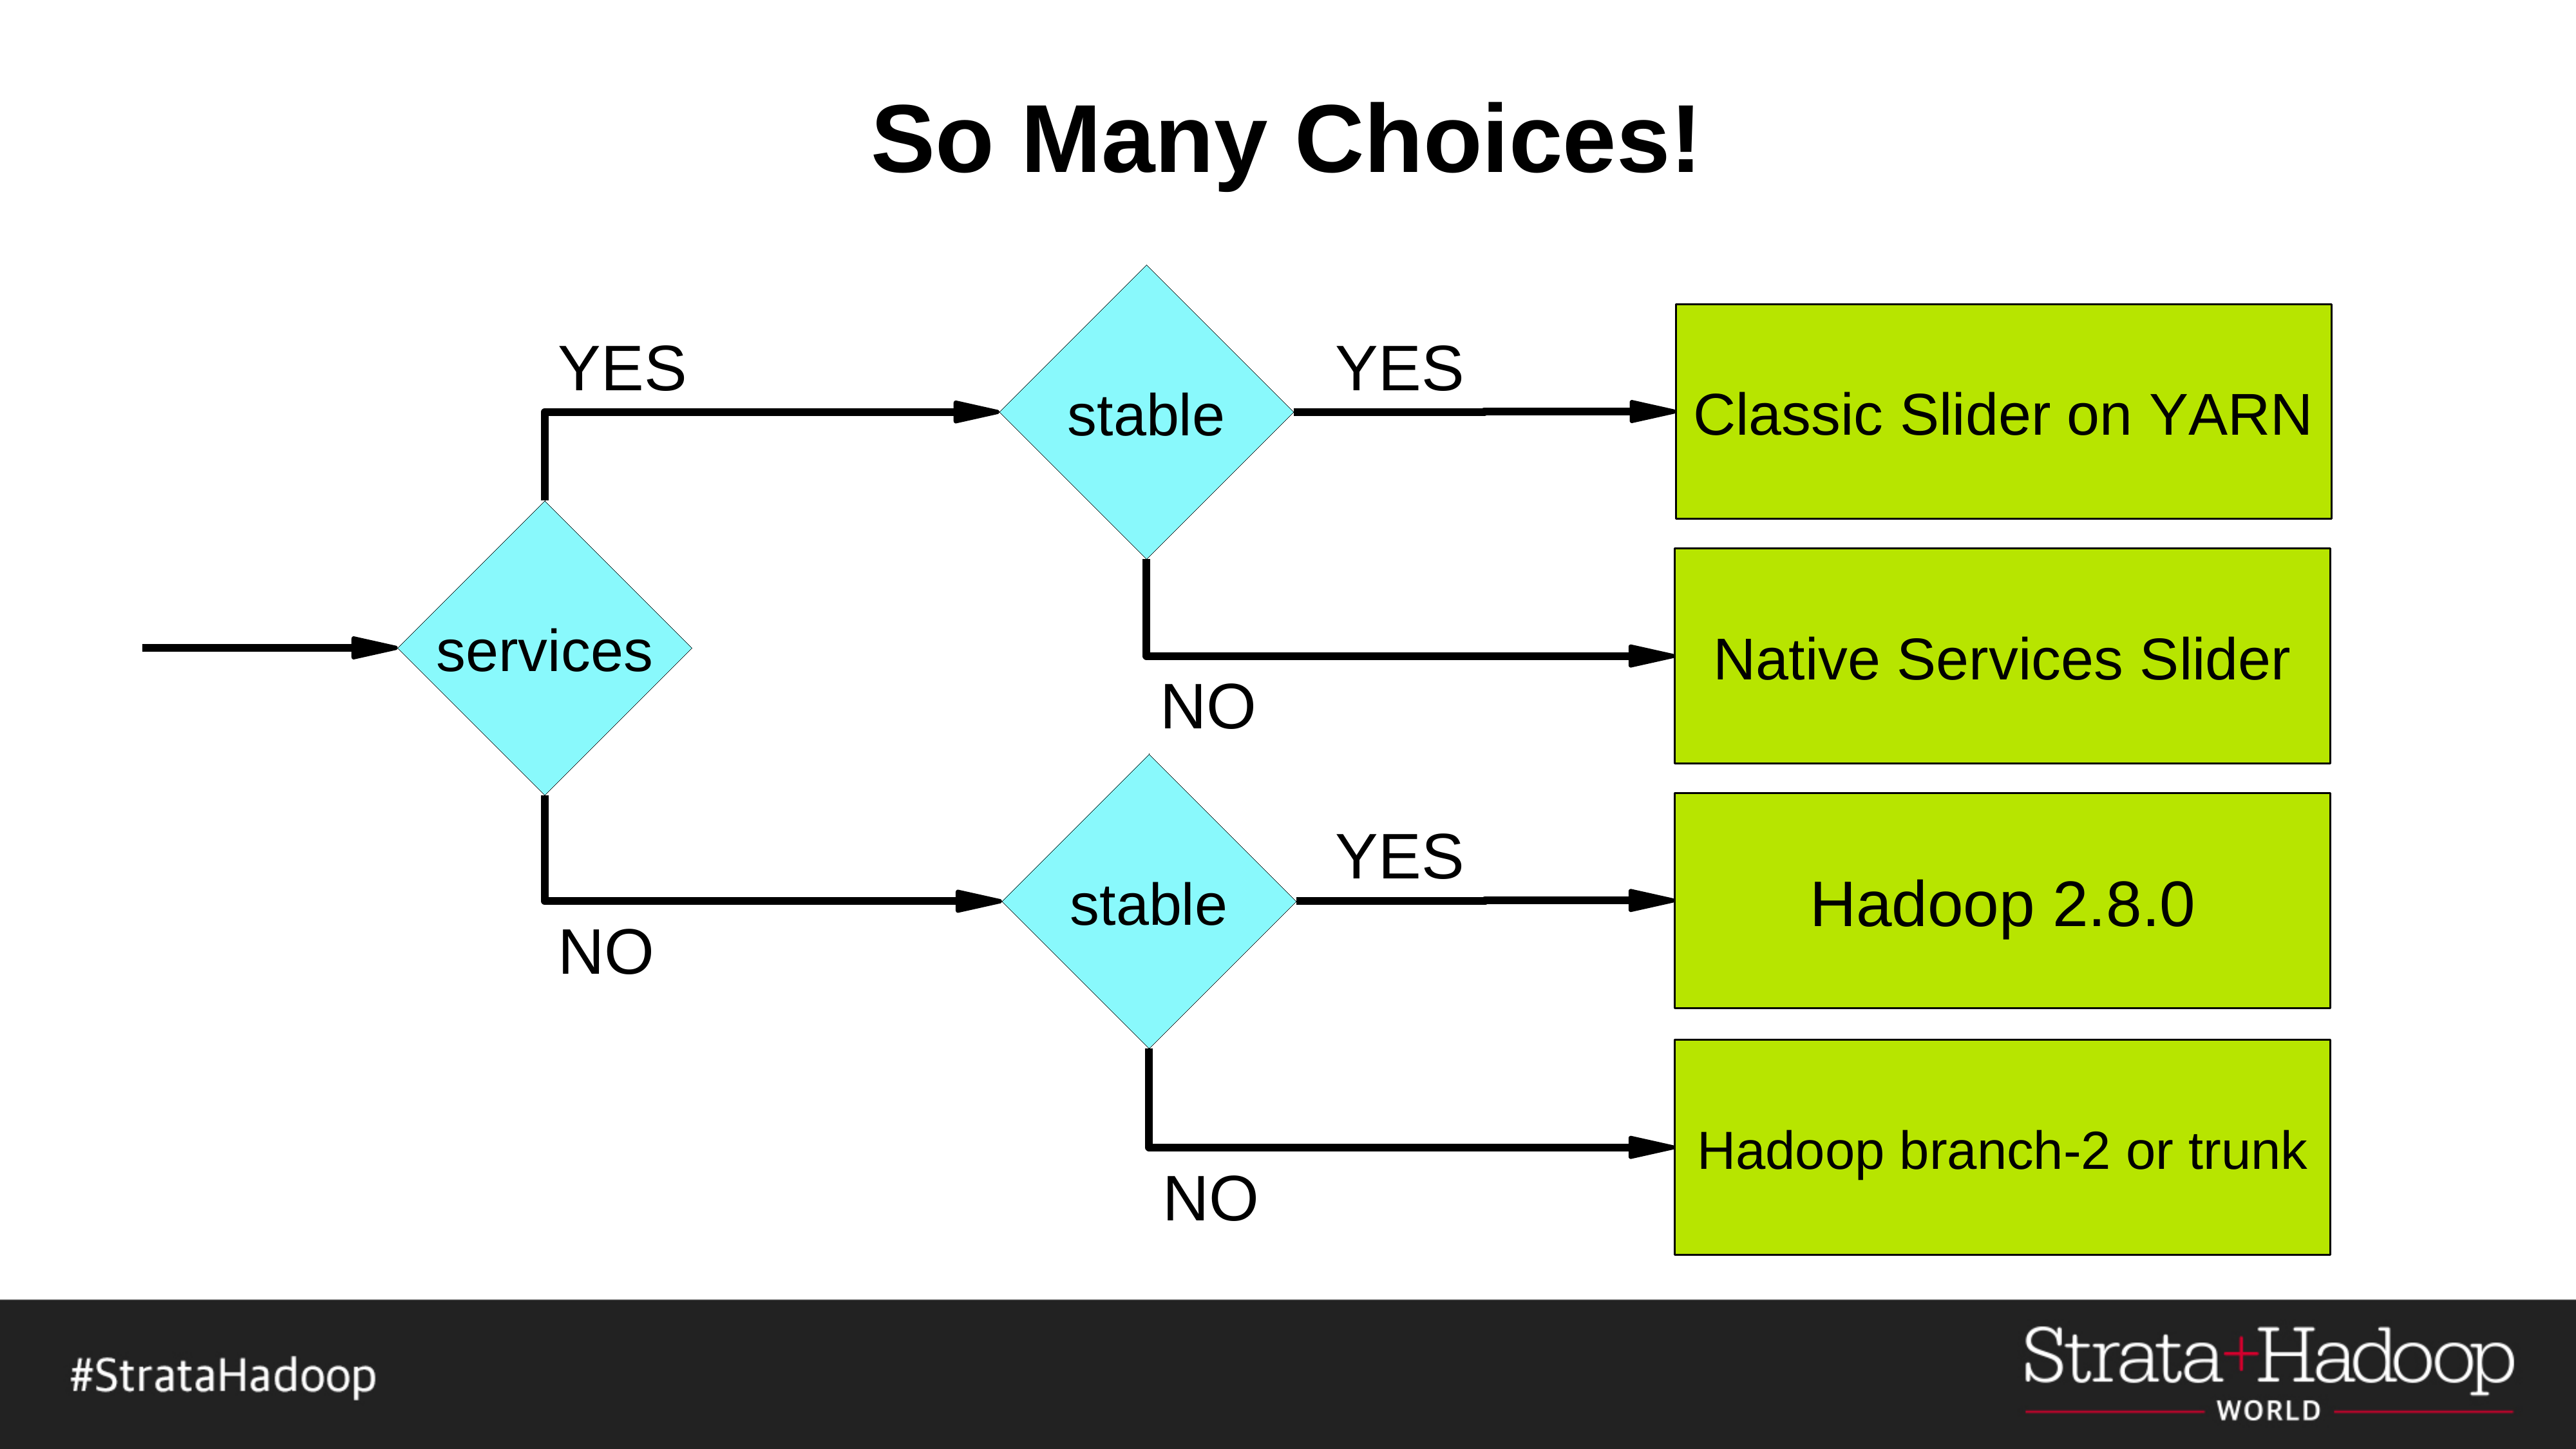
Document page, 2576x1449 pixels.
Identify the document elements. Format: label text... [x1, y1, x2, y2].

text_box Hadoop branch-2 or trunk [1674, 1039, 2331, 1255]
text_box Hadoop 2.8.0 [1674, 793, 2331, 1009]
text_box NO [545, 901, 668, 996]
text_box services [398, 500, 692, 795]
text_box Classic Slider on YARN [1676, 304, 2332, 519]
text_box YES [1321, 317, 1478, 412]
title So Many Choices! [65, 25, 2510, 243]
text_box stable [1002, 753, 1296, 1048]
text_box NO [1149, 1147, 1273, 1242]
picture [0, 0, 2576, 1449]
text_box NO [1146, 656, 1270, 751]
text_box YES [1321, 806, 1478, 901]
text_box YES [545, 317, 701, 412]
text_box stable [999, 265, 1294, 559]
text_box Native Services Slider [1674, 548, 2331, 764]
